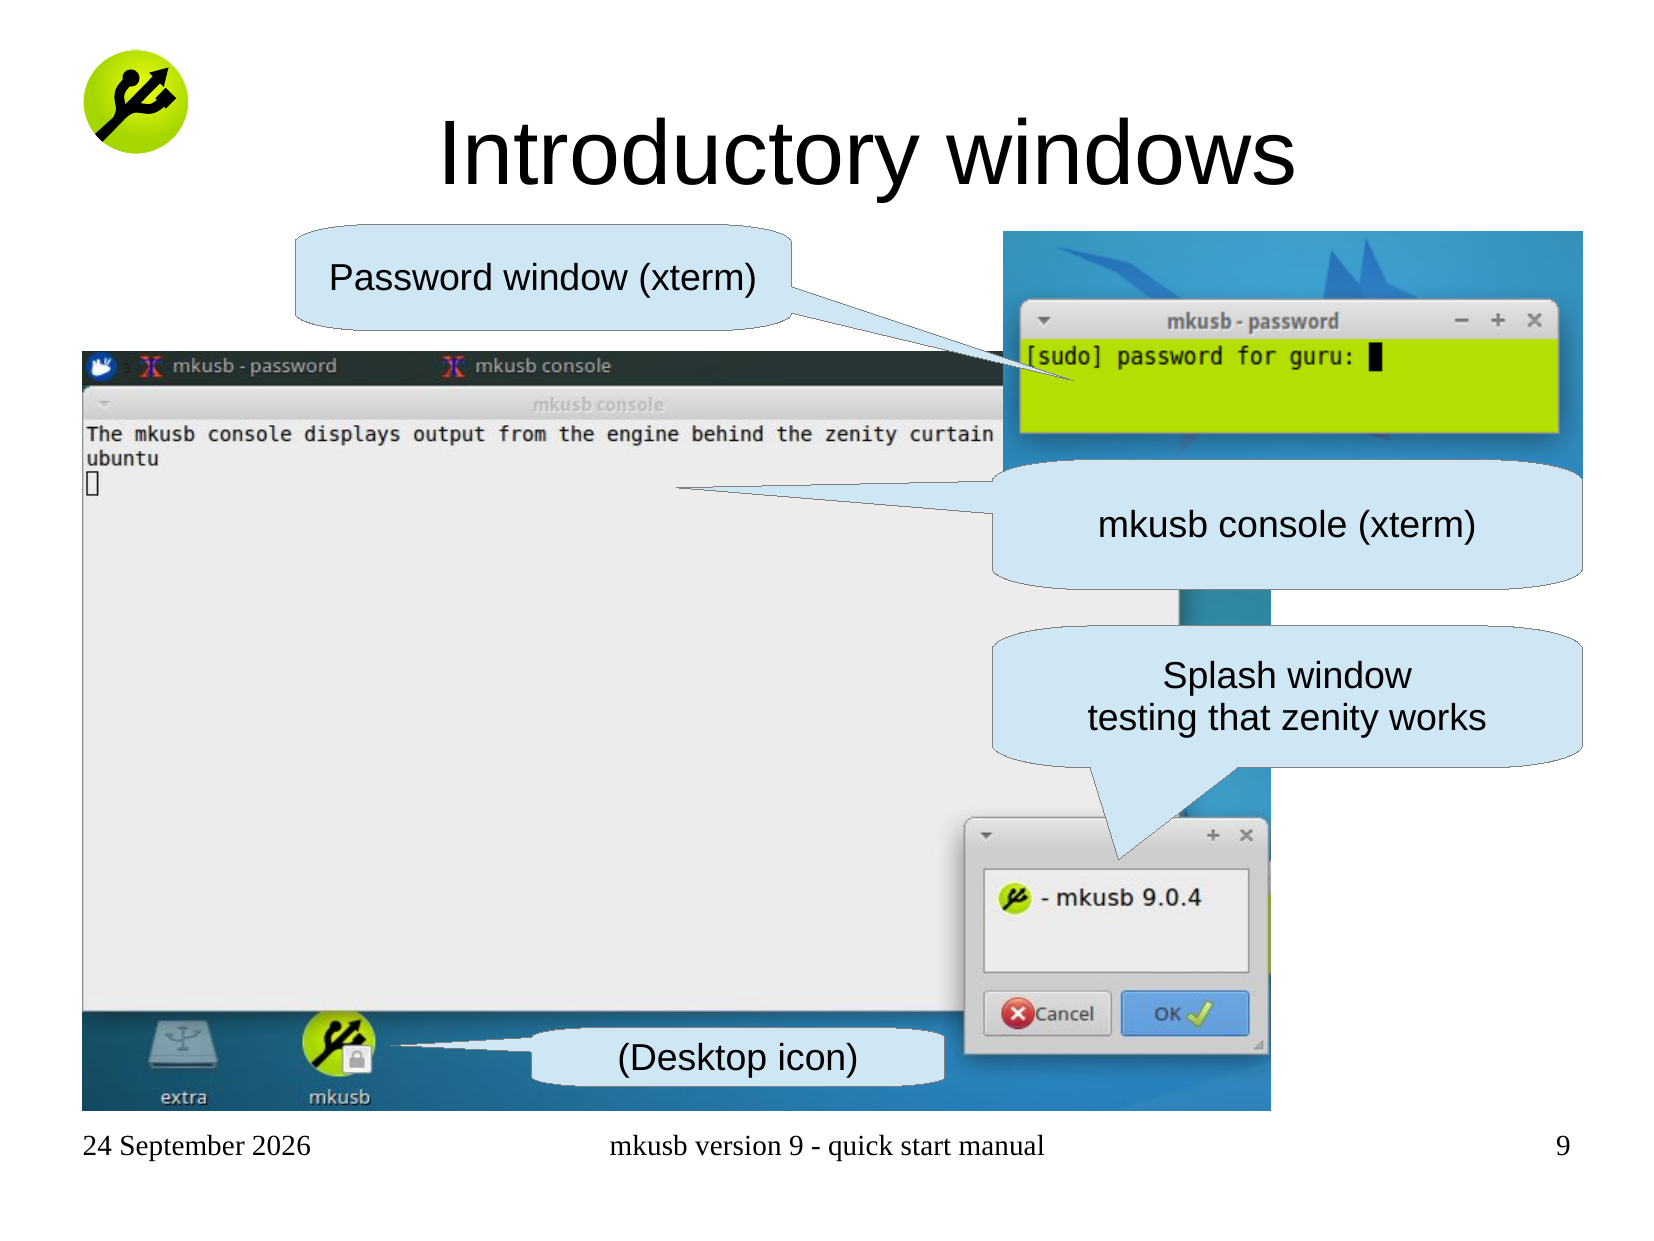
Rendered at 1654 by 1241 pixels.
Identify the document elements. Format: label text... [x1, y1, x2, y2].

picture [82, 231, 1583, 1111]
title Introductory windows [165, 49, 1571, 257]
text_box Splash window testing that zenity works [992, 625, 1583, 860]
text_box (Desktop icon) [390, 1027, 945, 1087]
text_box mkusb console (xterm) [676, 459, 1583, 590]
text_box Password window (xterm) [295, 224, 1074, 381]
